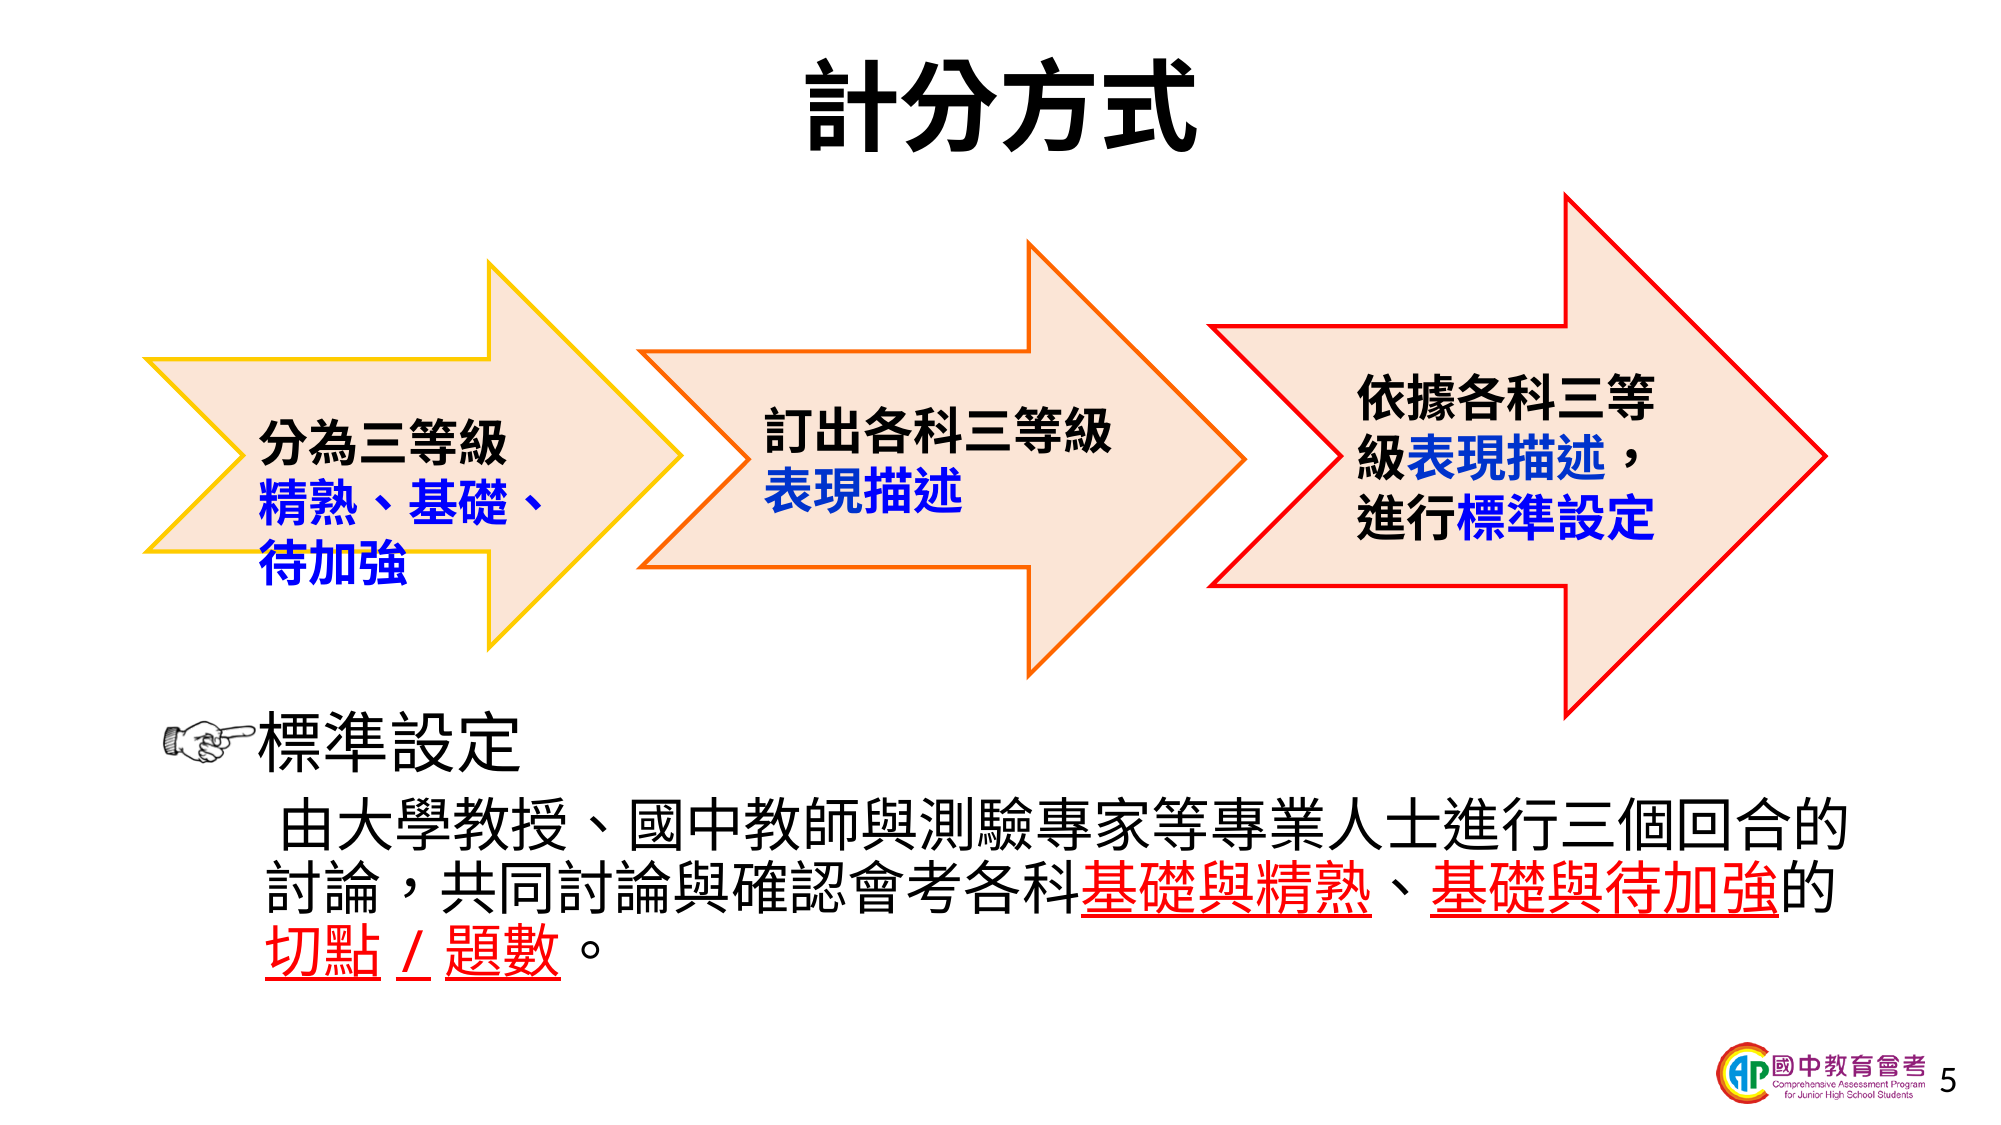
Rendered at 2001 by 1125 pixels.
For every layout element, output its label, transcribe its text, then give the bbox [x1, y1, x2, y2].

text_box [1923, 1047, 2000, 1108]
text_box 標準設定 由大學教授、國中教師與測驗專家等專業人士進行三個回合的討論，共同討論與確認會考各科基礎與精熟、基礎與待加強的切點/題數。 [146, 702, 1900, 1022]
text_box 分為三等級 精熟、基礎、待加強 [146, 263, 682, 648]
text_box 訂出各科三等級 表現描述 [640, 243, 1245, 676]
title 計分方式 [137, 2, 1863, 220]
text_box 依據各科三等級表現描述，進行標準設定 [1211, 220, 1826, 702]
